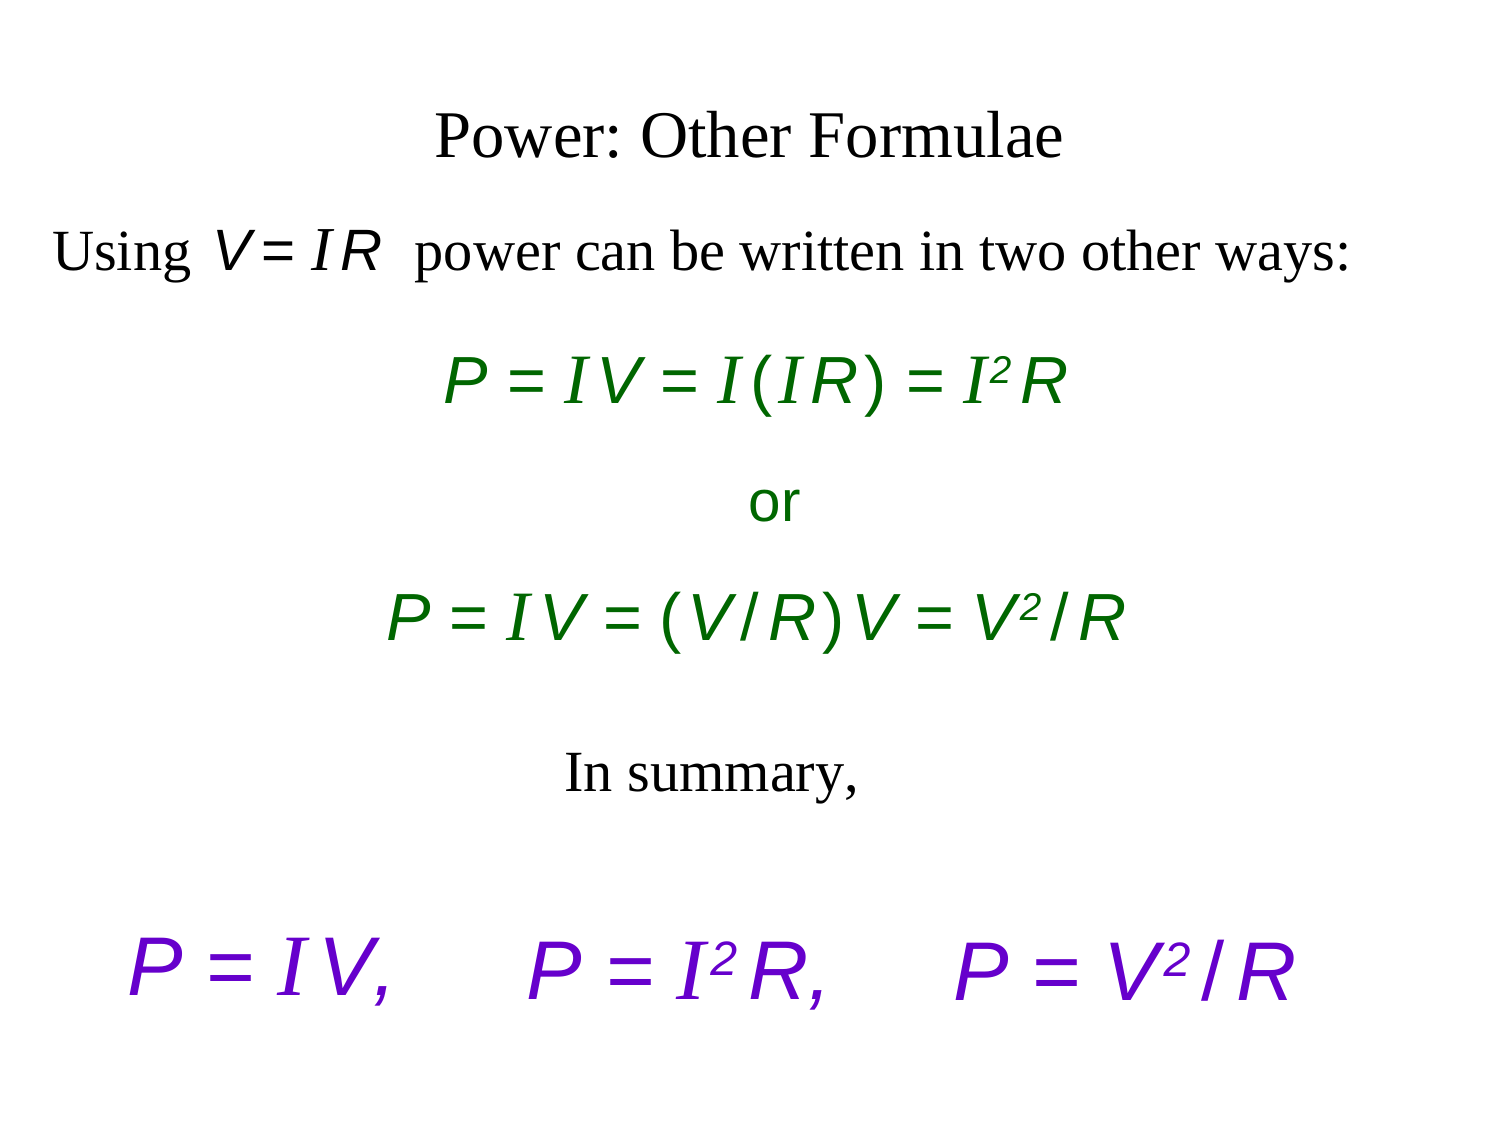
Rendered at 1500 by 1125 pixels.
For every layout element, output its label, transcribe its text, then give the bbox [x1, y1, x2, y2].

text_box In summary, [549, 725, 913, 811]
text_box P = I V, [112, 899, 426, 1021]
title Power: Other Formulae [112, 74, 1388, 188]
text_box P = I V = ( V / R ) V = V 2 / R [300, 562, 1213, 663]
text_box P = I 2 R, [379, 904, 980, 1026]
text_box P = V 2 / R [849, 909, 1401, 1026]
text_box Using V = I R power can be written in two other ways: [37, 200, 1476, 300]
text_box P = I V = I ( I R ) = I 2 R or [375, 325, 1138, 543]
